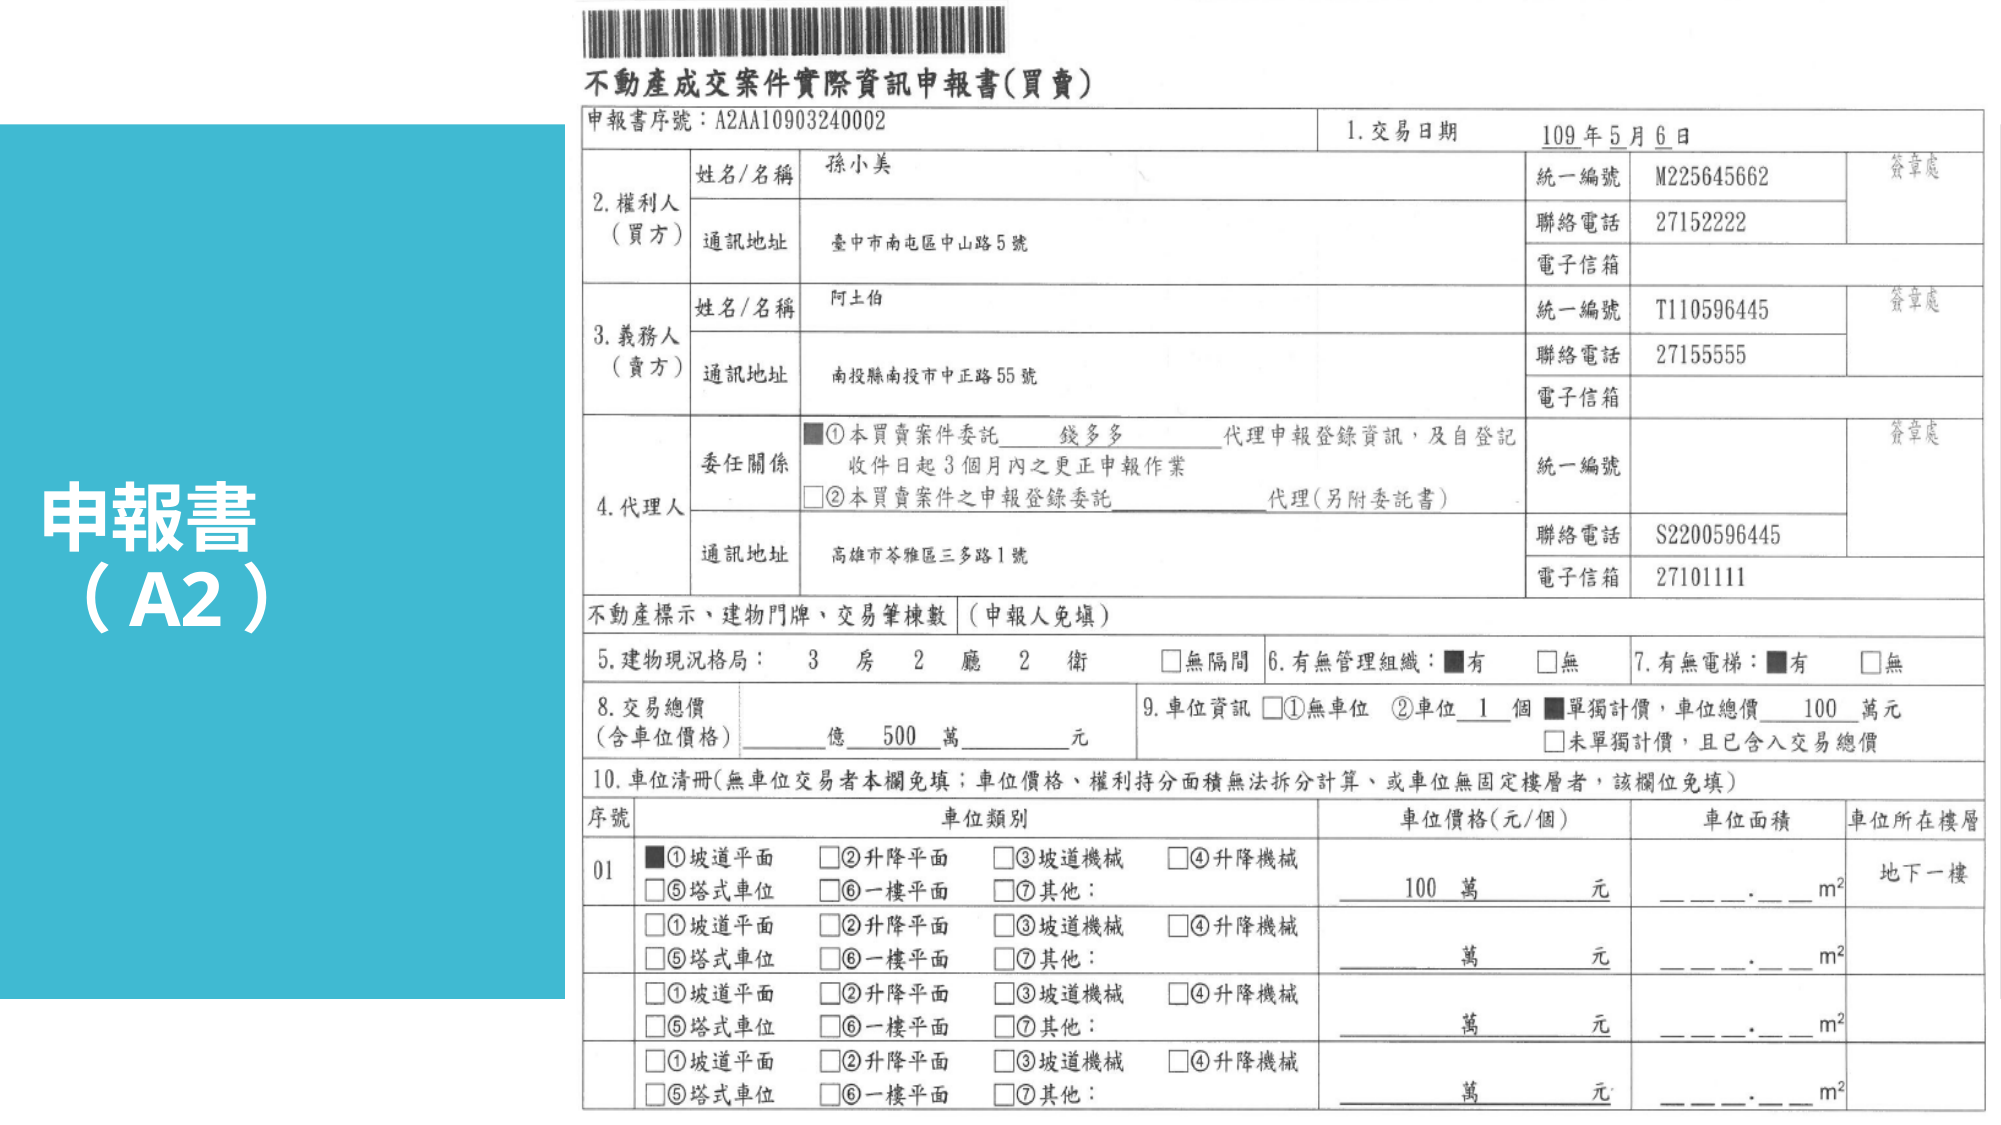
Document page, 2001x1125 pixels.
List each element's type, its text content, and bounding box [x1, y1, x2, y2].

picture [569, 0, 2000, 1125]
title 申報書（A2） [22, 184, 525, 940]
